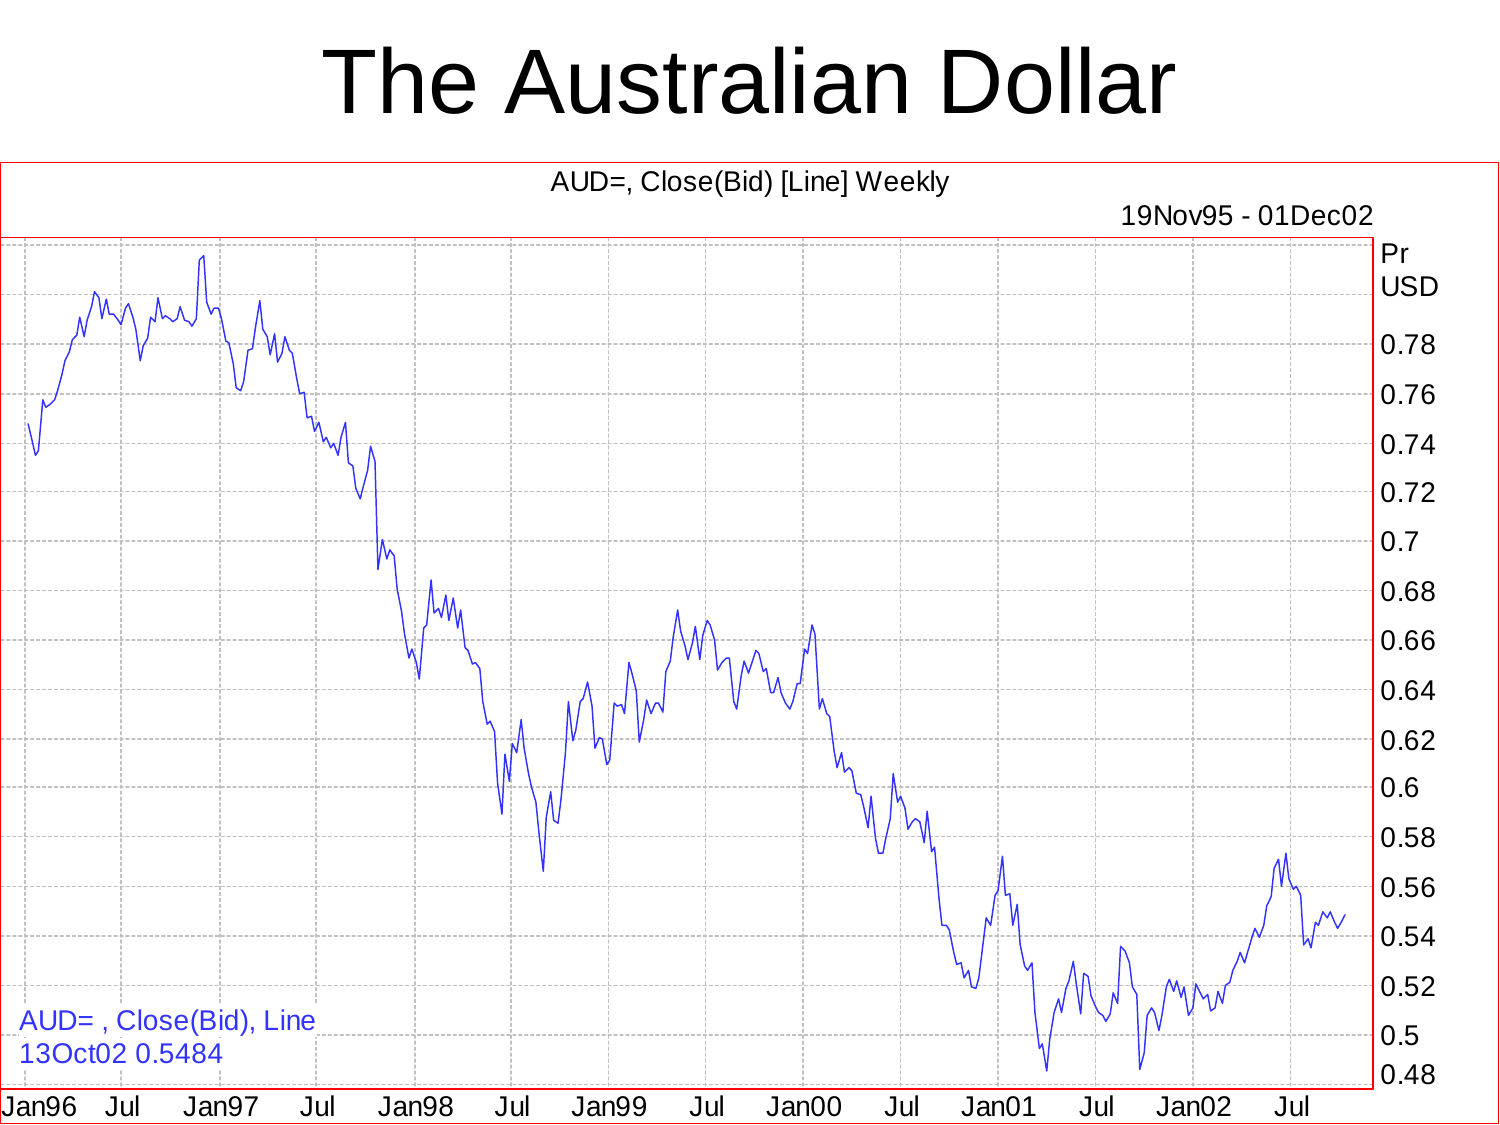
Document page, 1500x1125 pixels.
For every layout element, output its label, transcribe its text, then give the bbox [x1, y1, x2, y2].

picture [0, 162, 1500, 1125]
title The Australian Dollar [75, 12, 1426, 151]
